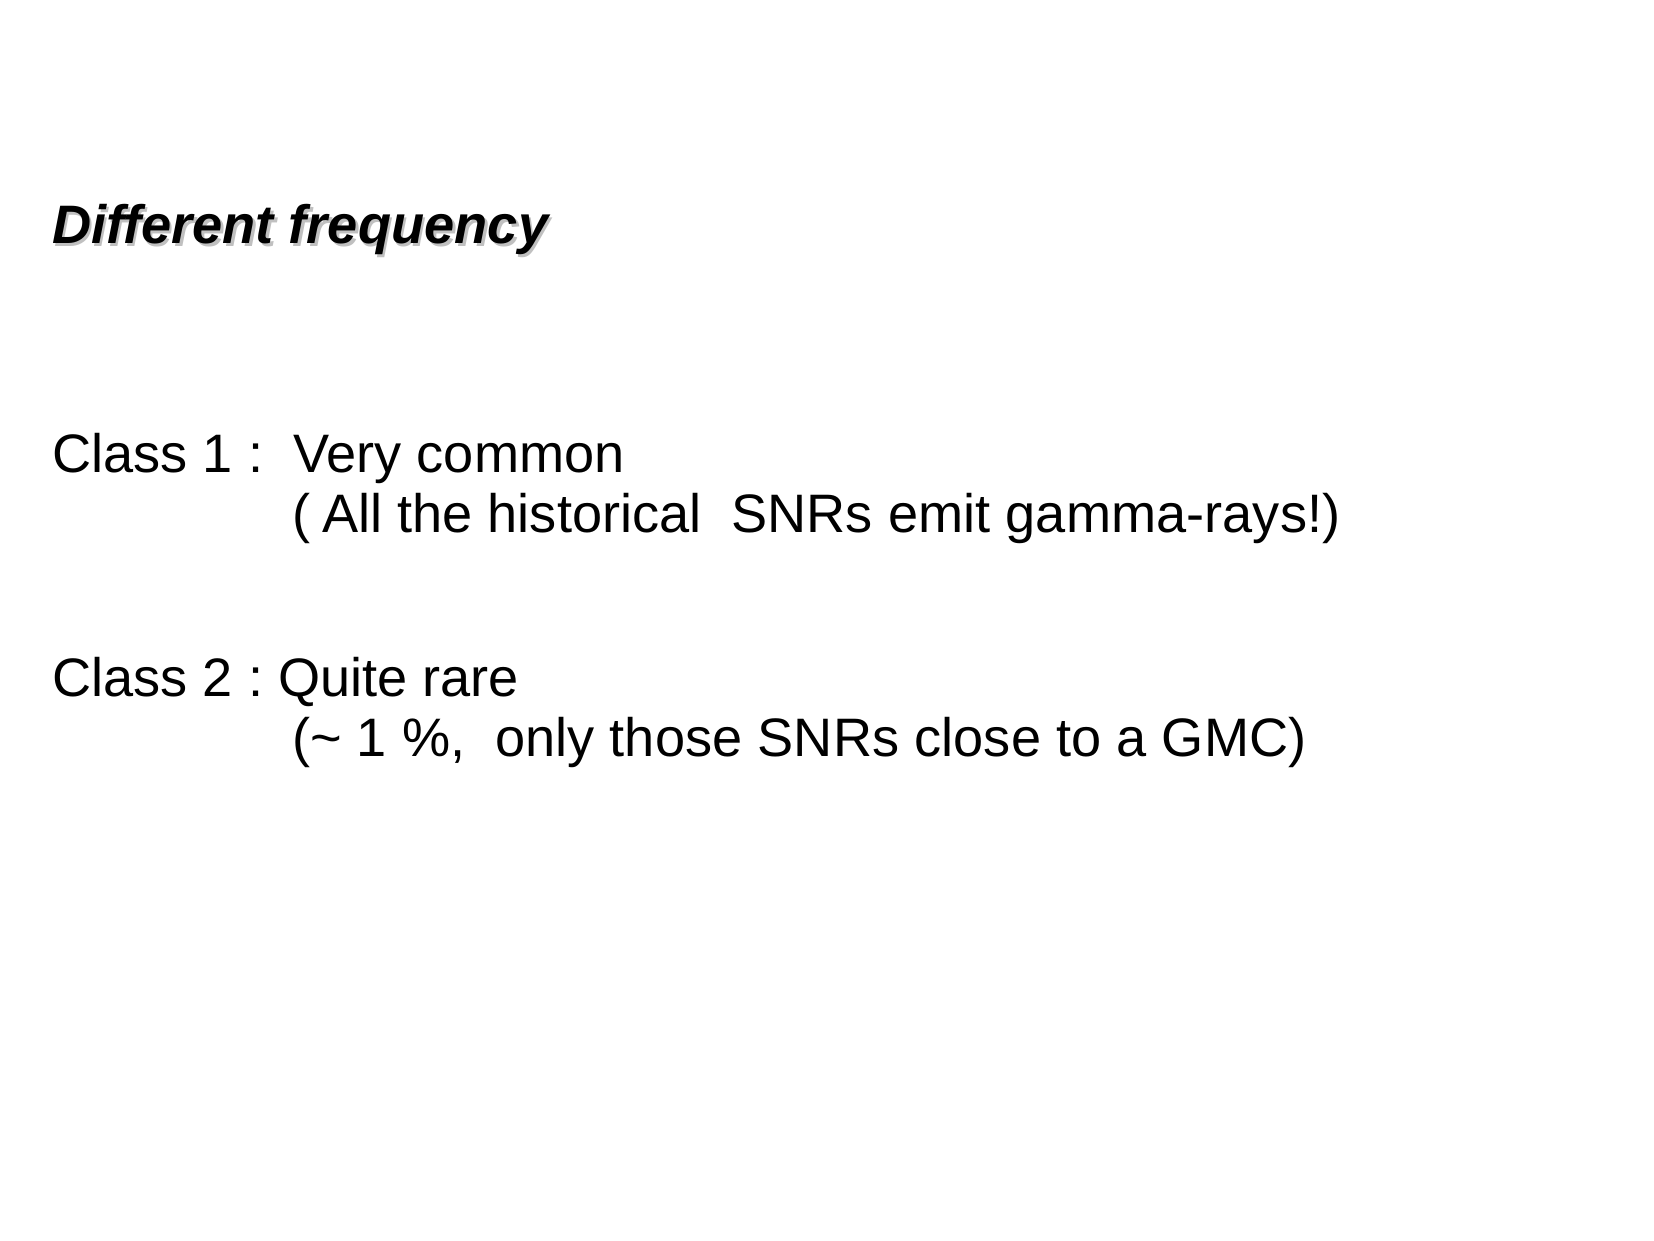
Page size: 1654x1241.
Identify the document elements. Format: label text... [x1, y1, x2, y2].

text_box Different frequency Class 1 : Very common ( All the historical SNRs emit gamma-rays!) Class 2 : Quite rare (~ 1 %, only those SNRs close to a GMC) [37, 187, 1613, 958]
